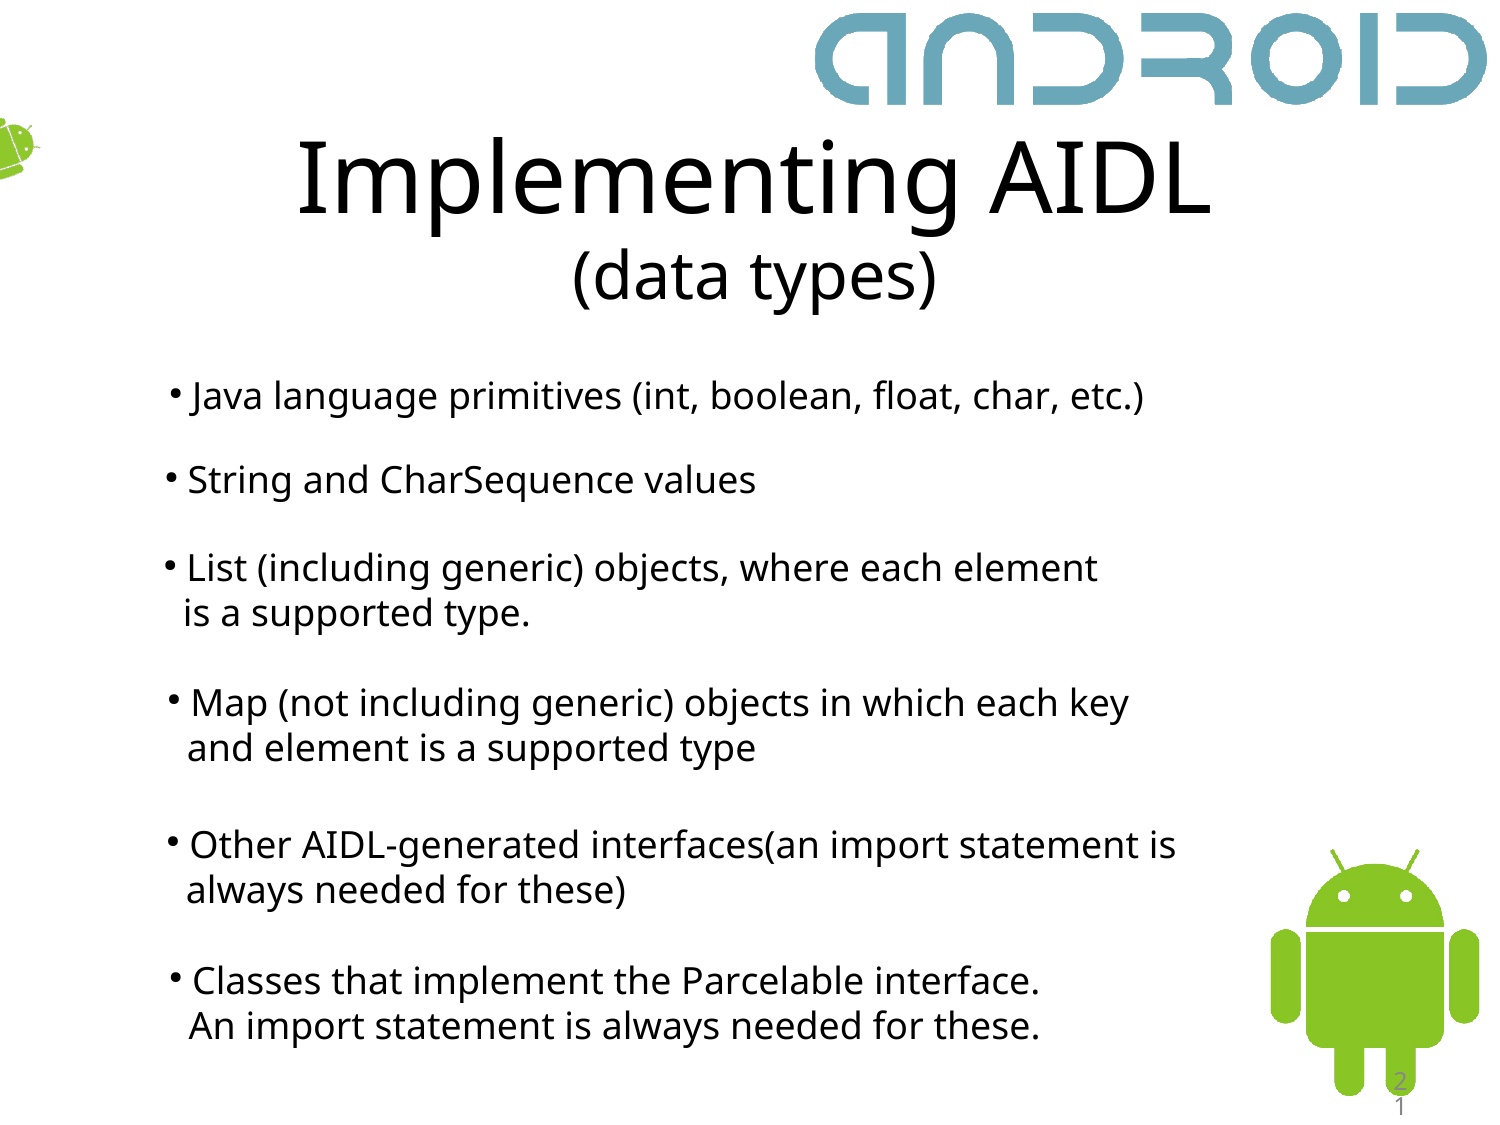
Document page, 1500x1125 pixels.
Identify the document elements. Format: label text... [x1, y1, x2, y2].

text_box Classes that implement the Parcelable interface. An import statement is always needed for these. [154, 949, 1126, 1055]
title Implementing AIDL (data types) [37, 107, 1473, 320]
text_box List (including generic) objects, where each element is a supported type. [148, 536, 1190, 642]
text_box Other AIDL-generated interfaces(an import statement is always needed for these) [151, 813, 1275, 919]
picture [0, 103, 53, 198]
text_box Java language primitives (int, boolean, float, char, etc.) [154, 364, 1248, 425]
picture [1253, 837, 1500, 1125]
text_box <number> [1378, 1058, 1426, 1104]
text_box String and CharSequence values [150, 448, 819, 509]
picture [808, 9, 1489, 106]
text_box Map (not including generic) objects in which each key and element is a supported type [152, 671, 1221, 776]
